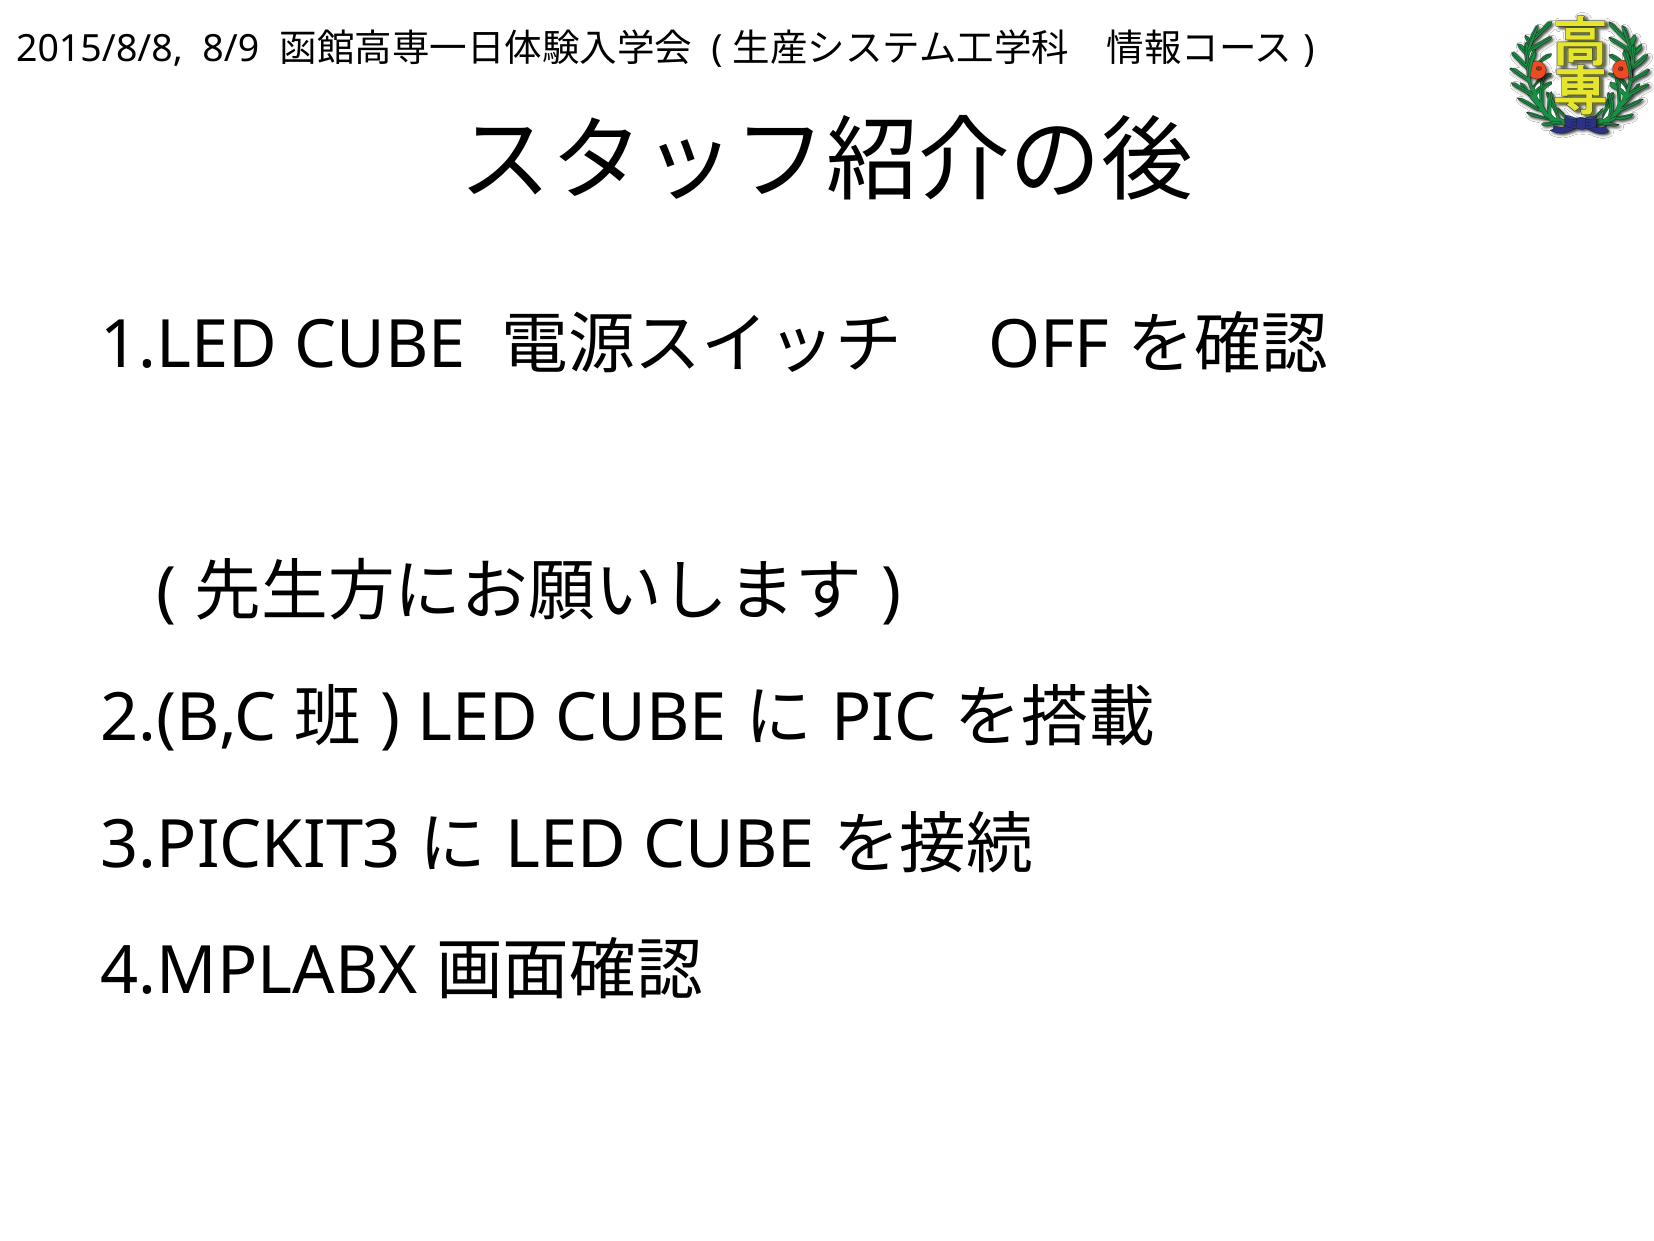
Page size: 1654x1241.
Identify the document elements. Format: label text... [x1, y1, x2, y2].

picture [1506, 0, 1654, 157]
title スタッフ紹介の後 [82, 49, 1571, 257]
list LED CUBE 電源スイッチ OFFを確認 (先生方にお願いします) (B,C班) LED CUBEにPICを搭載 PICKIT3にLED CUBEを接続 MPLABX画面確認 [82, 290, 1571, 1010]
